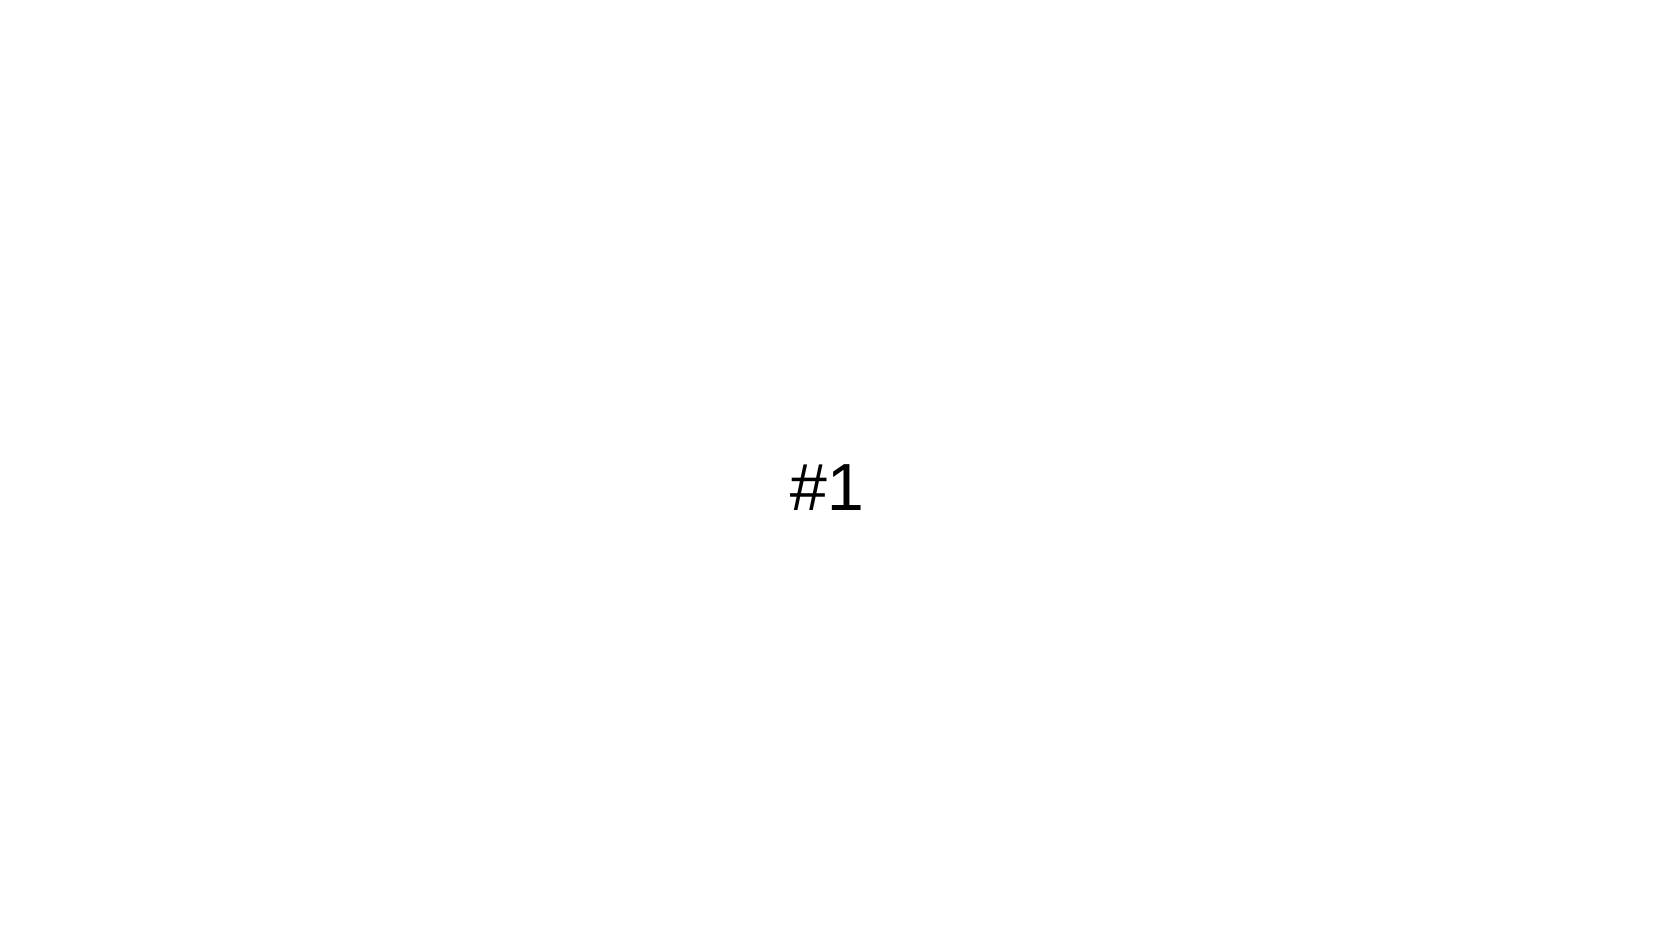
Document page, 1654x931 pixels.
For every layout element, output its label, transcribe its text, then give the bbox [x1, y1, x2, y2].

subtitle #<number> [82, 217, 1571, 758]
